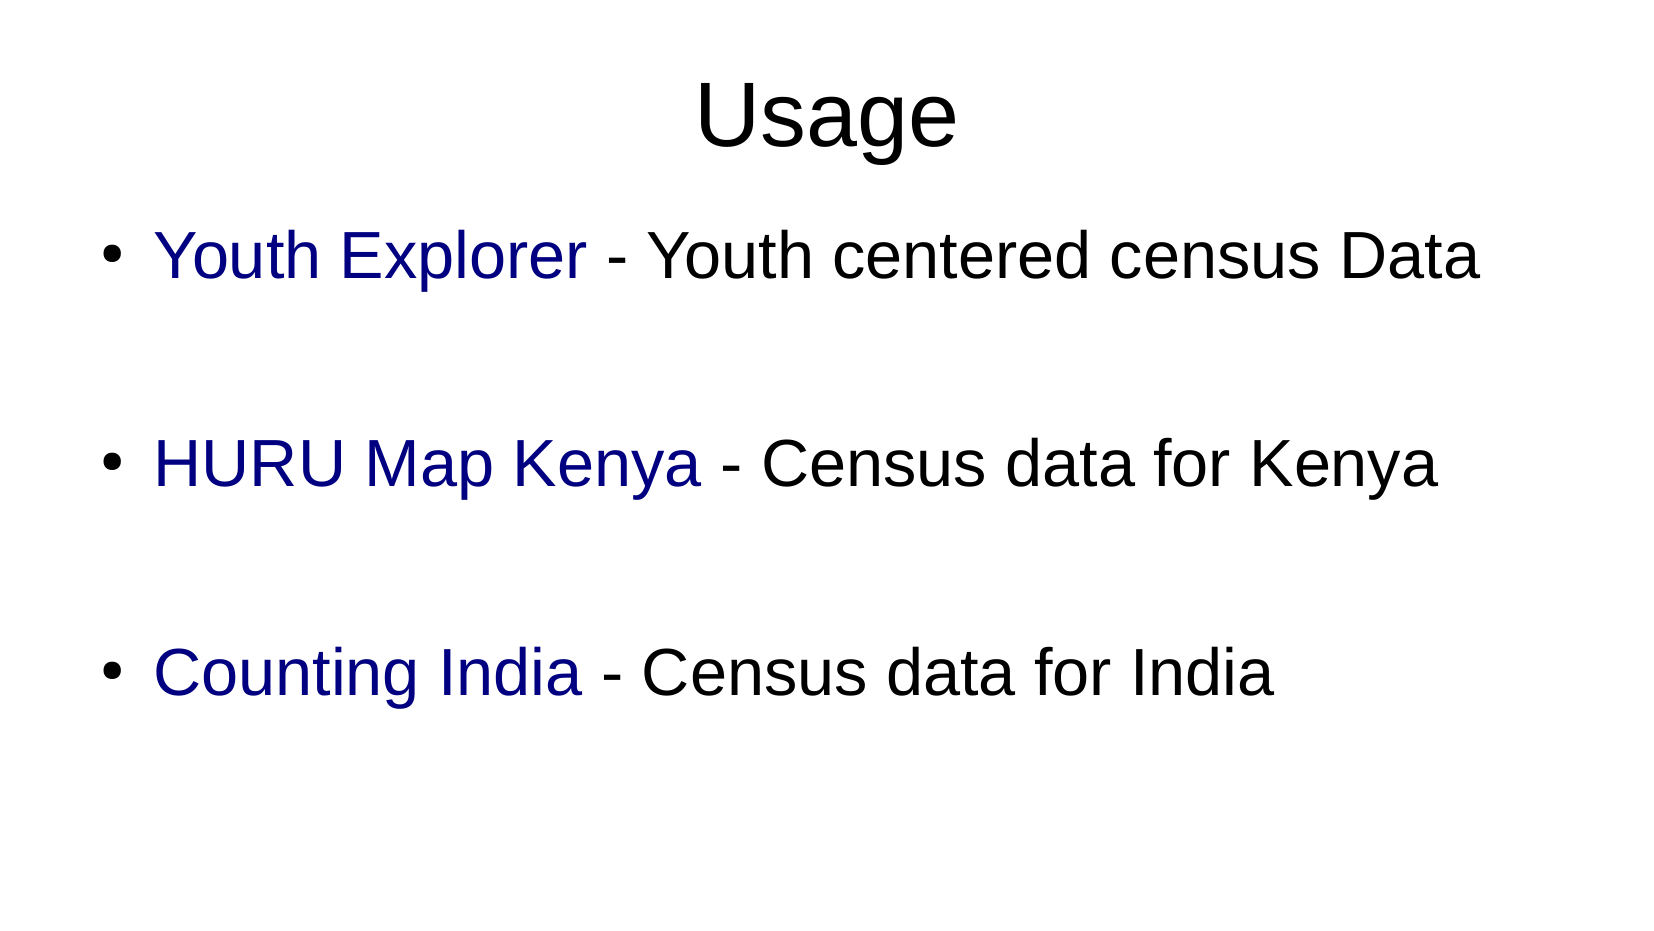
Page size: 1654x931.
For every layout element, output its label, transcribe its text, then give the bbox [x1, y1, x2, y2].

title Usage [82, 37, 1571, 193]
list Youth Explorer - Youth centered census Data HURU Map Kenya - Census data for Kenya Counting India - Census data for India [82, 217, 1571, 758]
